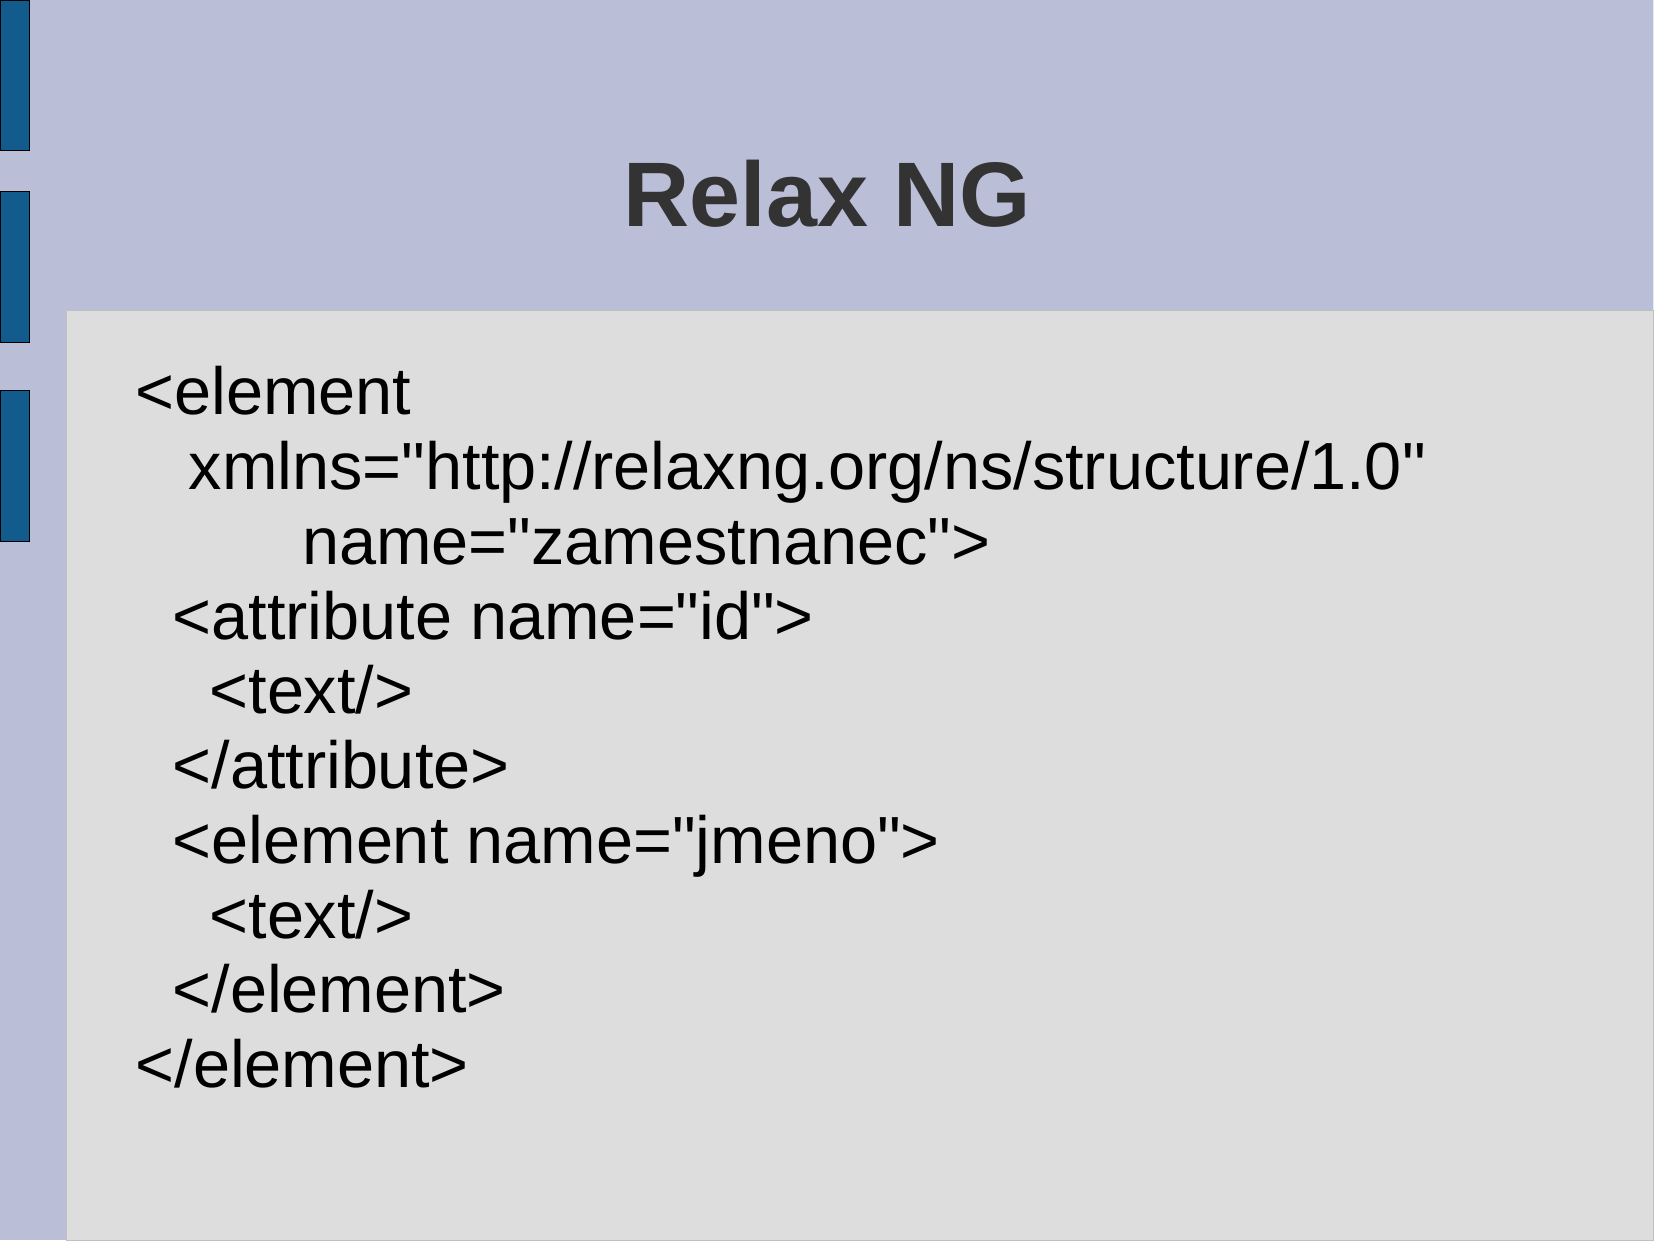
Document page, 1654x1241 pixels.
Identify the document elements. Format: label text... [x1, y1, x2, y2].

title Relax NG [121, 91, 1534, 299]
list <element xmlns="http://relaxng.org/ns/structure/1.0" name="zamestnanec"> <attribute name="id"> <text/> </attribute> <element name="jmeno"> <text/> </element> </element> [118, 354, 1531, 1210]
